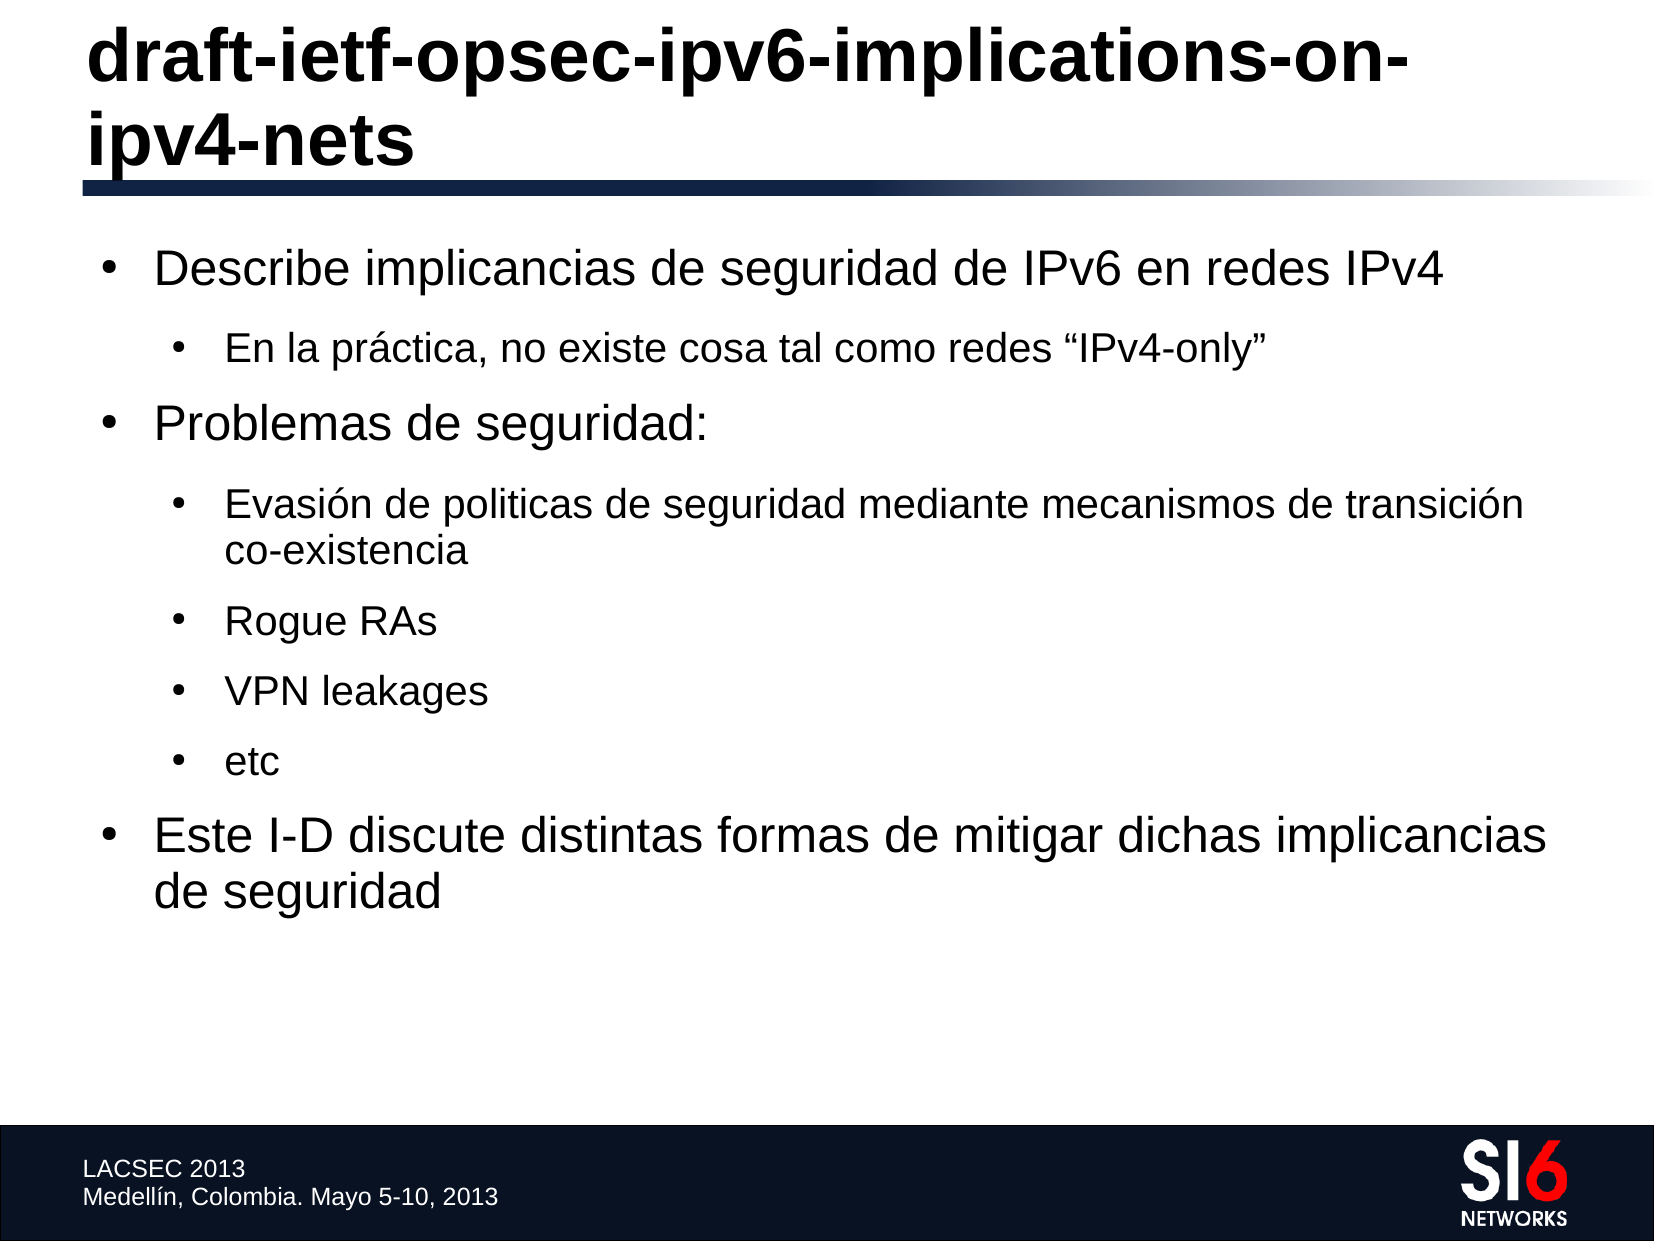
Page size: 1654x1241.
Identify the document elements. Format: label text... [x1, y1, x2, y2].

list Describe implicancias de seguridad de IPv6 en redes IPv4 En la práctica, no existe cosa tal como redes “IPv4-only” Problemas de seguridad: Evasión de politicas de seguridad mediante mecanismos de transición co-existencia Rogue RAs VPN leakages etc Este I-D discute distintas formas de mitigar dichas implicancias de seguridad [82, 240, 1571, 1059]
title draft-ietf-opsec-ipv6-implications-on-ipv4-nets [86, 13, 1576, 182]
picture [1461, 1139, 1567, 1226]
